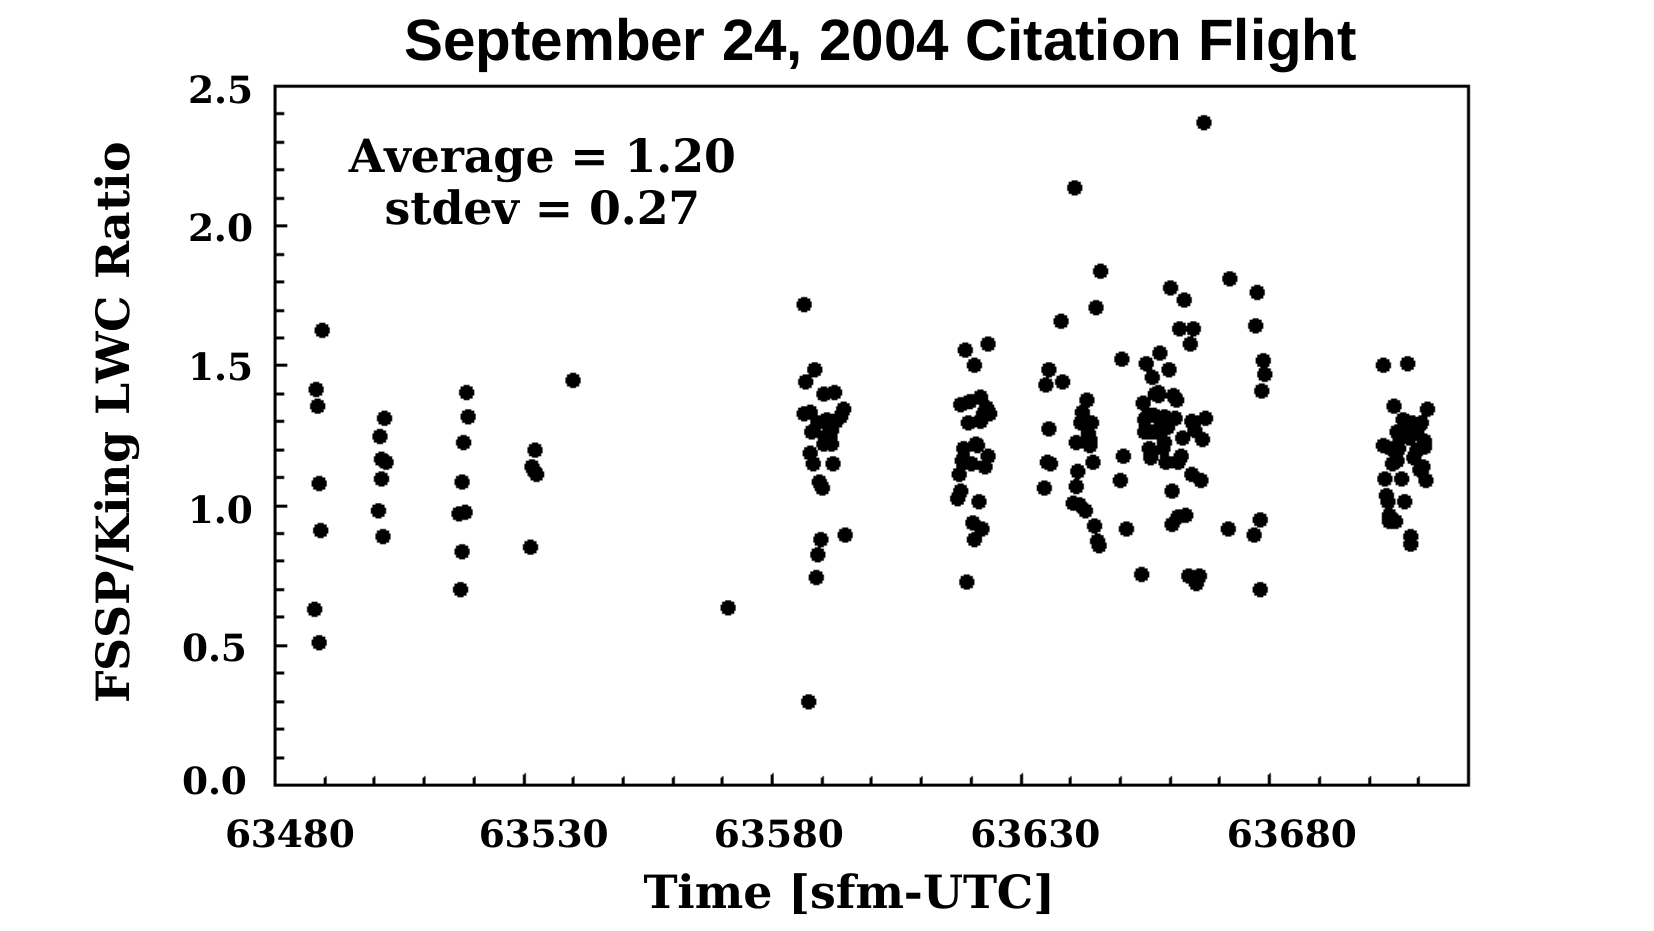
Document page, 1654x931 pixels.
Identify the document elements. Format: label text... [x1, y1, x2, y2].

text_box September 24, 2004 Citation Flight [300, 0, 1463, 80]
picture [80, 72, 1522, 928]
